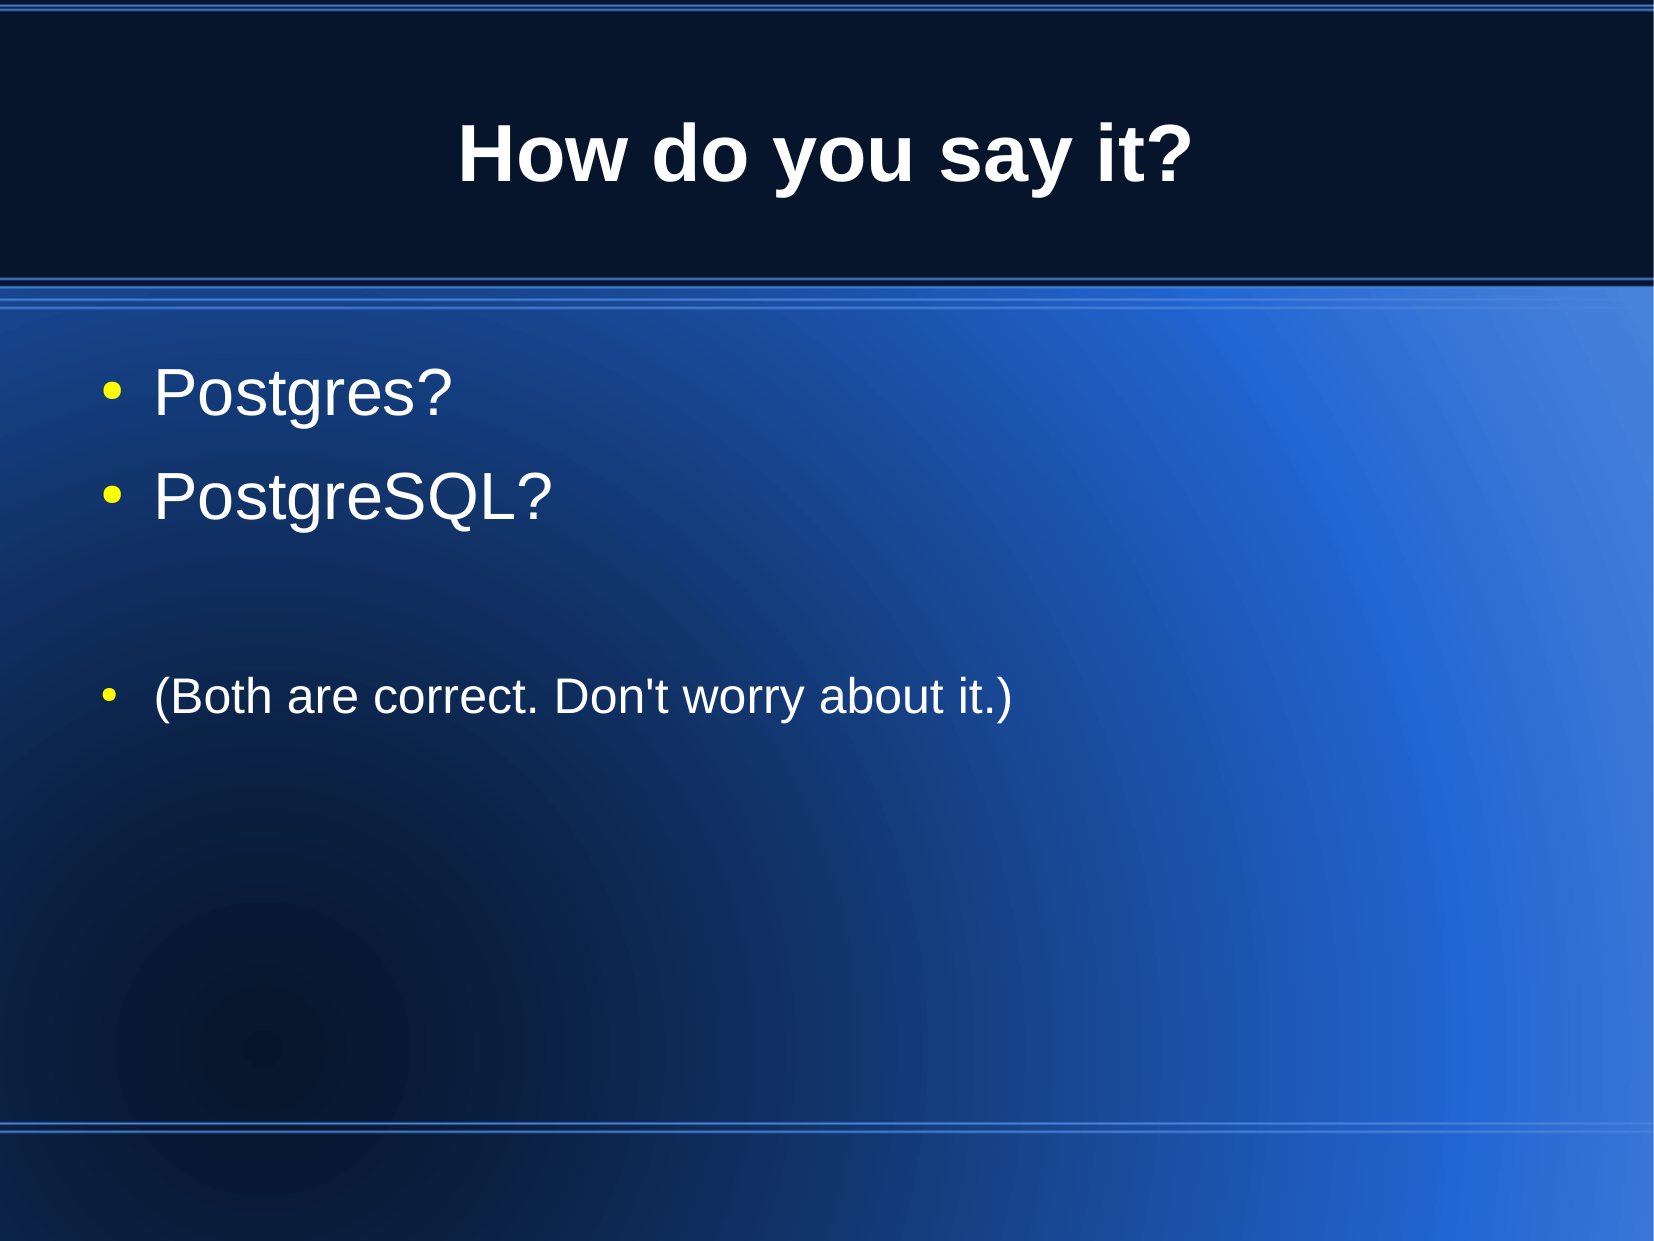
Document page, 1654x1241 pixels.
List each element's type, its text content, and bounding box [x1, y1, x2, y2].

picture [0, 0, 1654, 1241]
title How do you say it? [82, 49, 1571, 257]
list Postgres? PostgreSQL? (Both are correct. Don't worry about it.) [82, 355, 1571, 1075]
